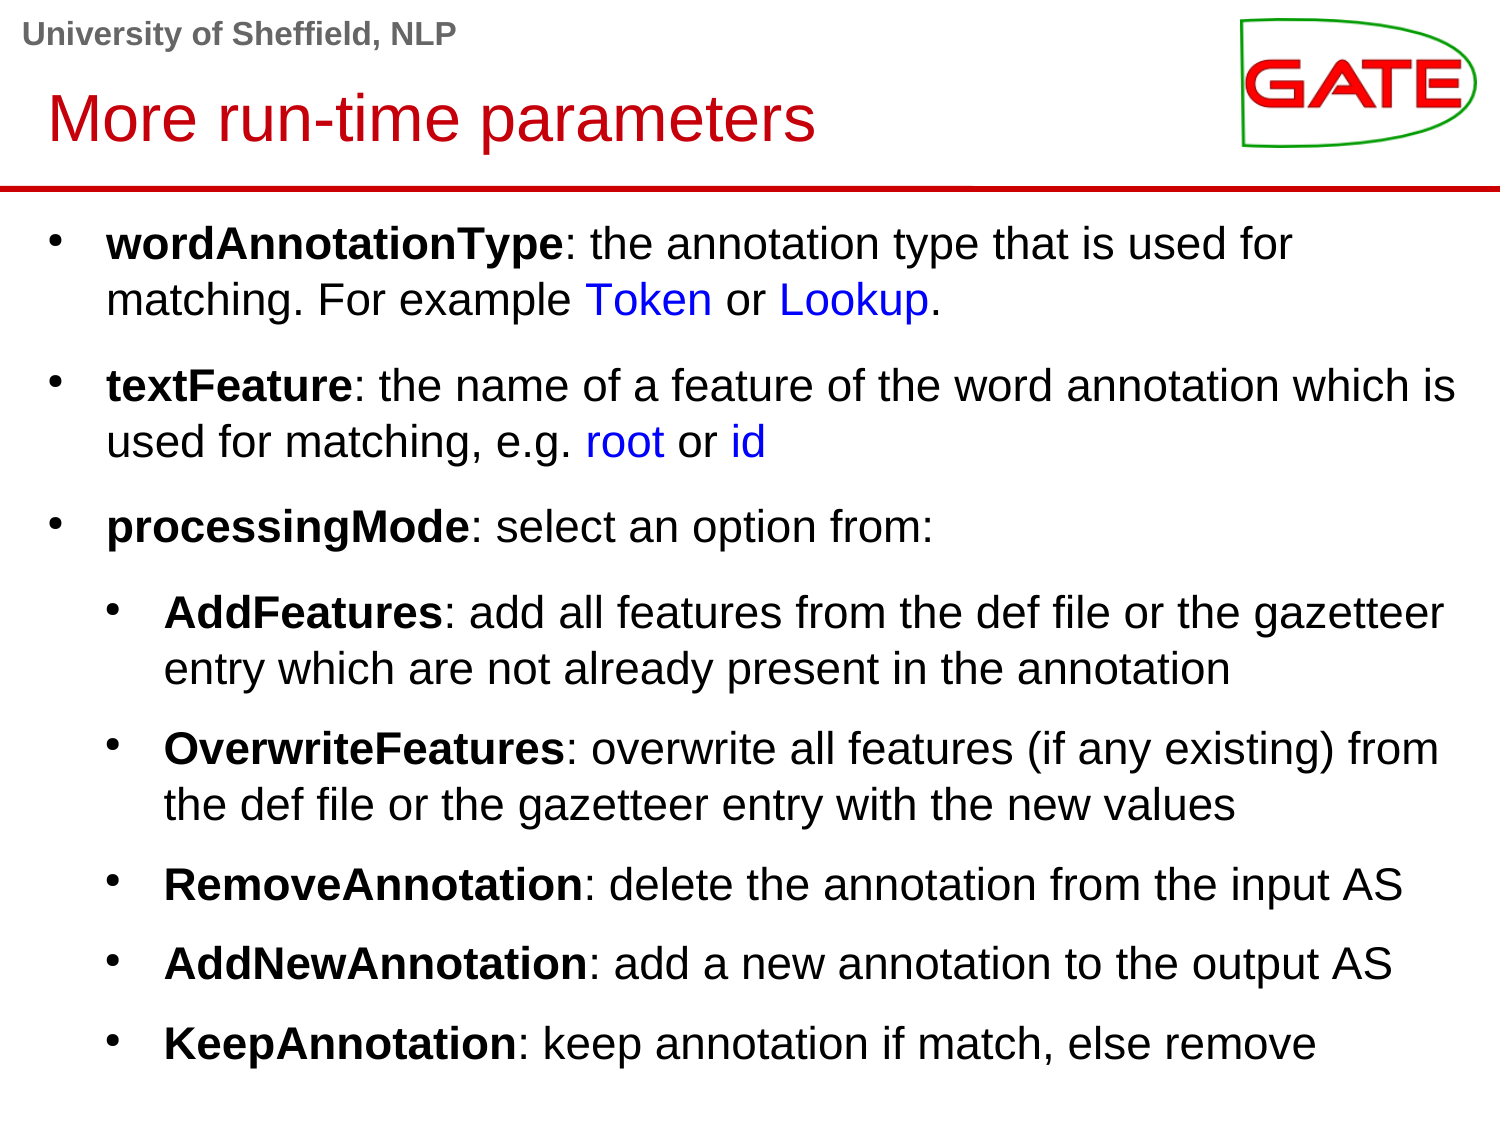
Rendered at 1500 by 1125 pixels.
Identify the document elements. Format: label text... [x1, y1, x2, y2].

picture [1240, 18, 1477, 148]
list wordAnnotationType: the annotation type that is used for matching. For example Token or Lookup. textFeature: the name of a feature of the word annotation which is used for matching, e.g. root or id processingMode: select an option from: AddFeatures: add all features from the def file or the gazetteer entry which are not already present in the annotation OverwriteFeatures: overwrite all features (if any existing) from the def file or the gazetteer entry with the new values RemoveAnnotation: delete the annotation from the input AS AddNewAnnotation: add a new annotation to the output AS KeepAnnotation: keep annotation if match, else remove [47, 212, 1465, 1063]
title More run-time parameters [47, 59, 1241, 180]
